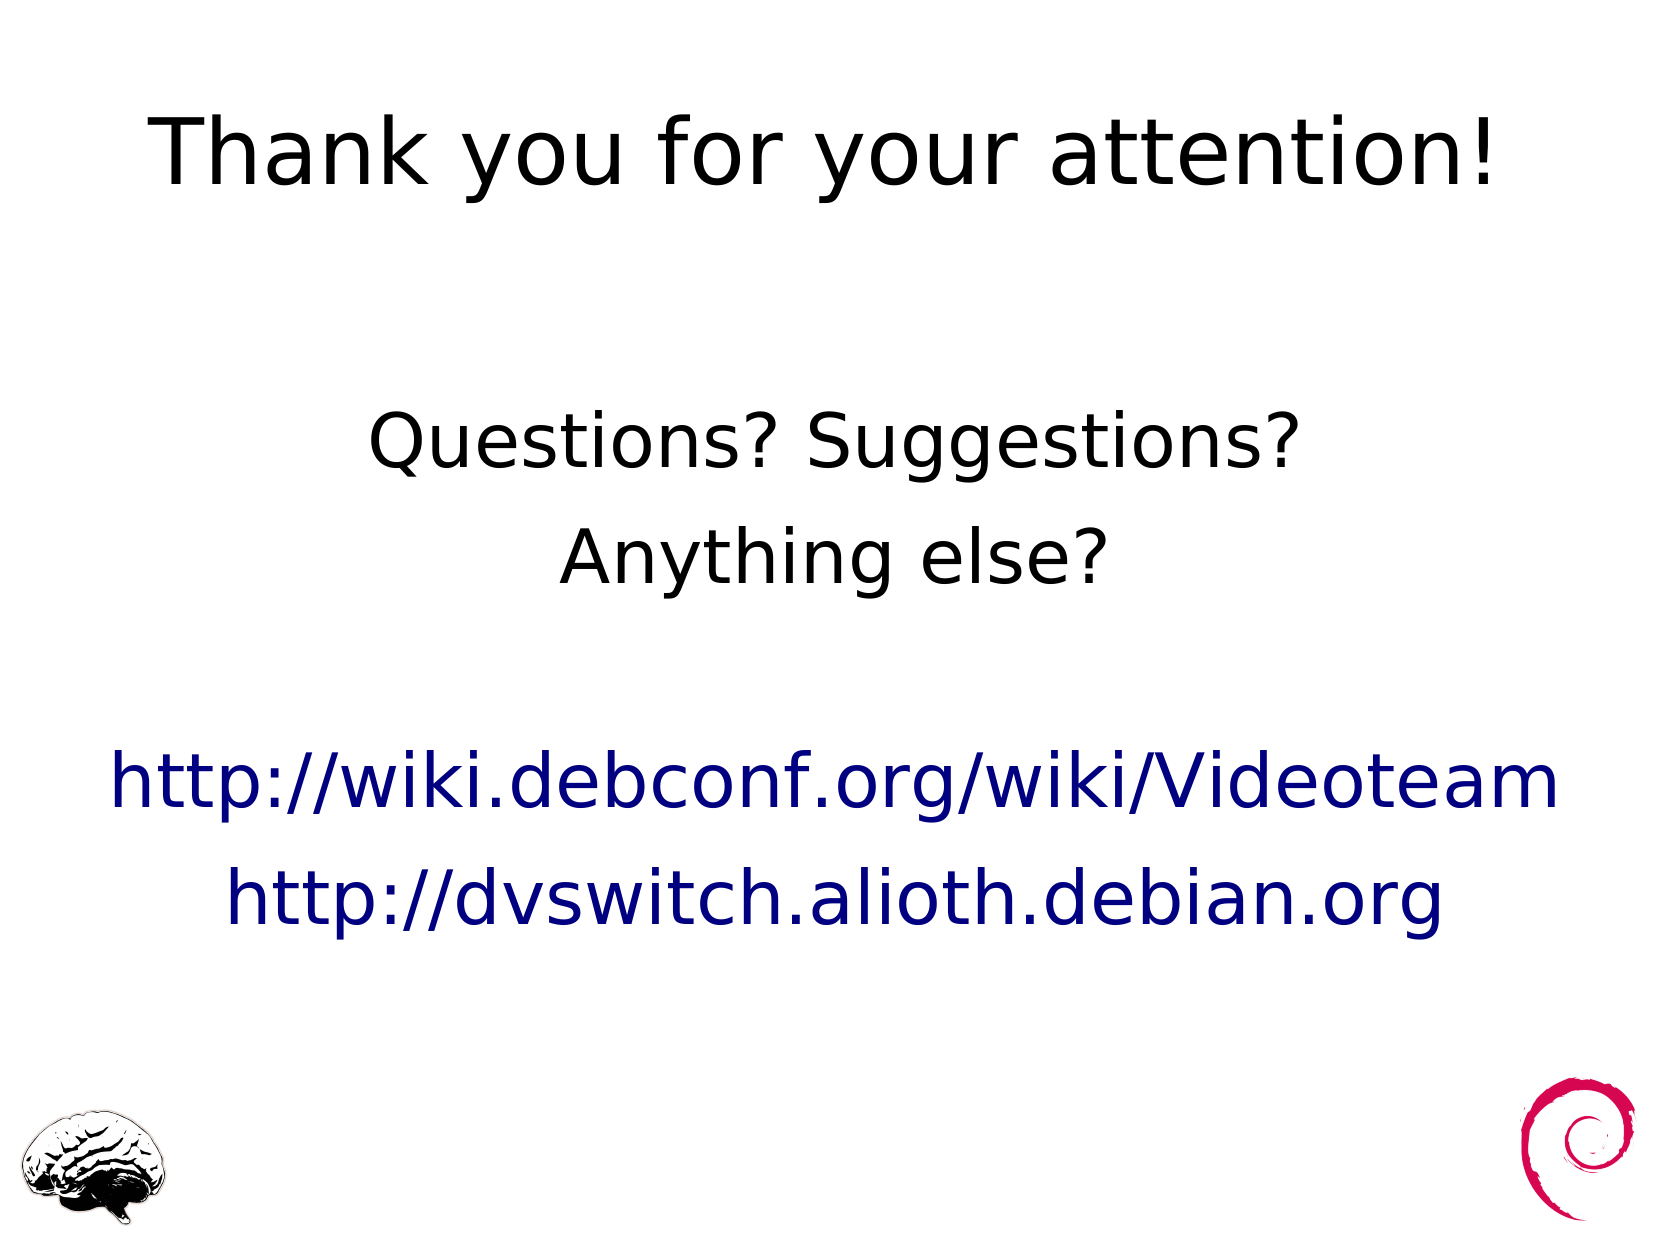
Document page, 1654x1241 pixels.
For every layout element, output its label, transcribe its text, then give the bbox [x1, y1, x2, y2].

title Thank you for your attention! [82, 49, 1571, 257]
list Questions? Suggestions? Anything else? http://wiki.debconf.org/wiki/Videoteam http://dvswitch.alioth.debian.org [82, 290, 1571, 1109]
picture [1519, 1075, 1638, 1222]
picture [19, 1108, 168, 1241]
